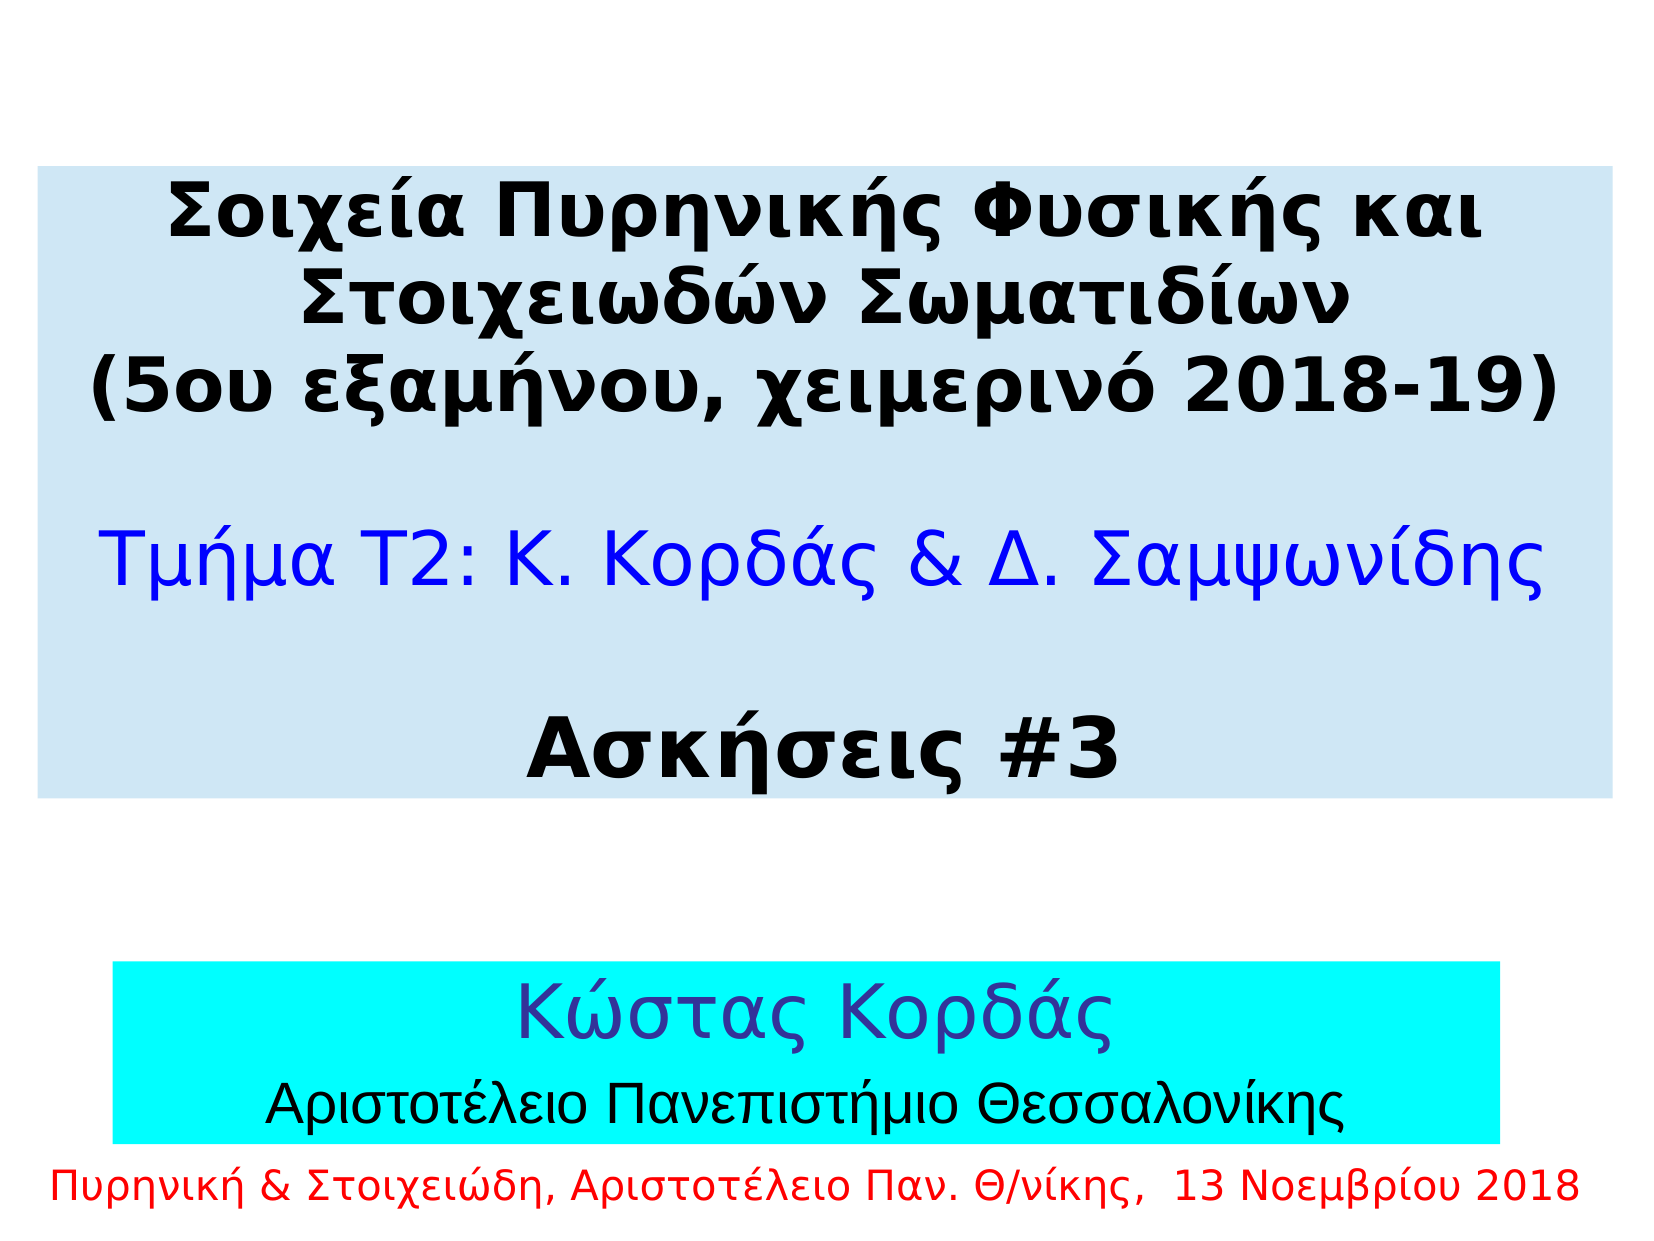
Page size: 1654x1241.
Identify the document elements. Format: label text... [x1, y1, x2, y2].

text_box Πυρηνική & Στοιχειώδη, Αριστοτέλειο Παν. Θ/νίκης, 13 Νοεμβρίου 2018 [33, 1154, 1597, 1219]
title Σοιχεία Πυρηνικής Φυσικής και Στοιχειωδών Σωματιδίων (5ου εξαμήνου, χειμερινό 2018-19) Τμήμα Τ2: Κ. Κορδάς & Δ. Σαμψωνίδης Ασκήσεις #3 [37, 166, 1613, 799]
text_box Κώστας Κορδάς Αριστοτέλειο Πανεπιστήμιο Θεσσαλονίκης [112, 961, 1501, 1145]
